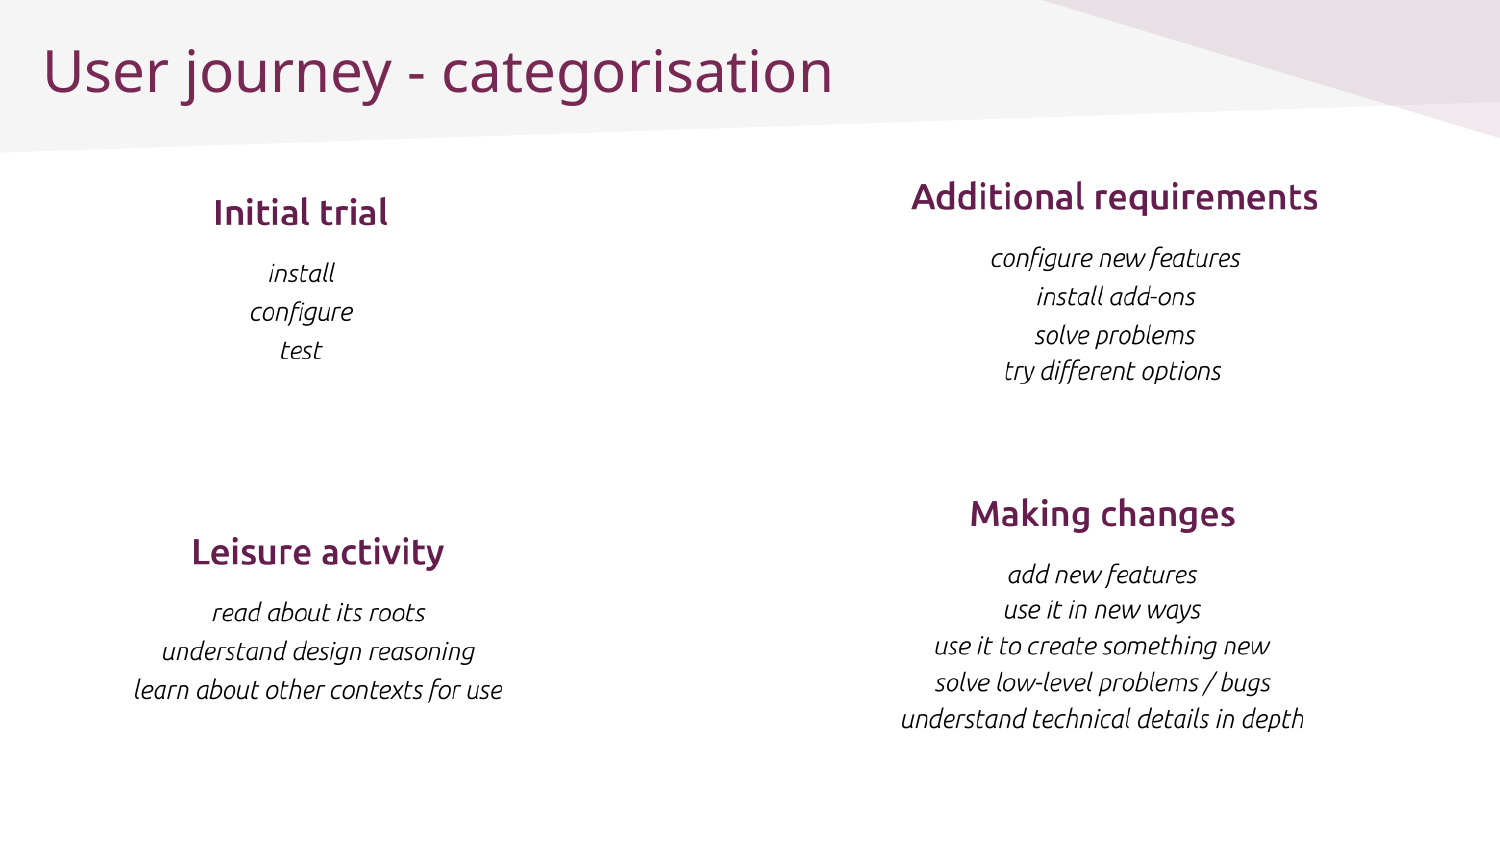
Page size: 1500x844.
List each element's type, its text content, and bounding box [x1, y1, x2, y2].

picture [911, 181, 1317, 384]
picture [216, 197, 387, 359]
title User journey - categorisation [42, 0, 1336, 151]
picture [902, 498, 1303, 732]
picture [135, 537, 502, 703]
